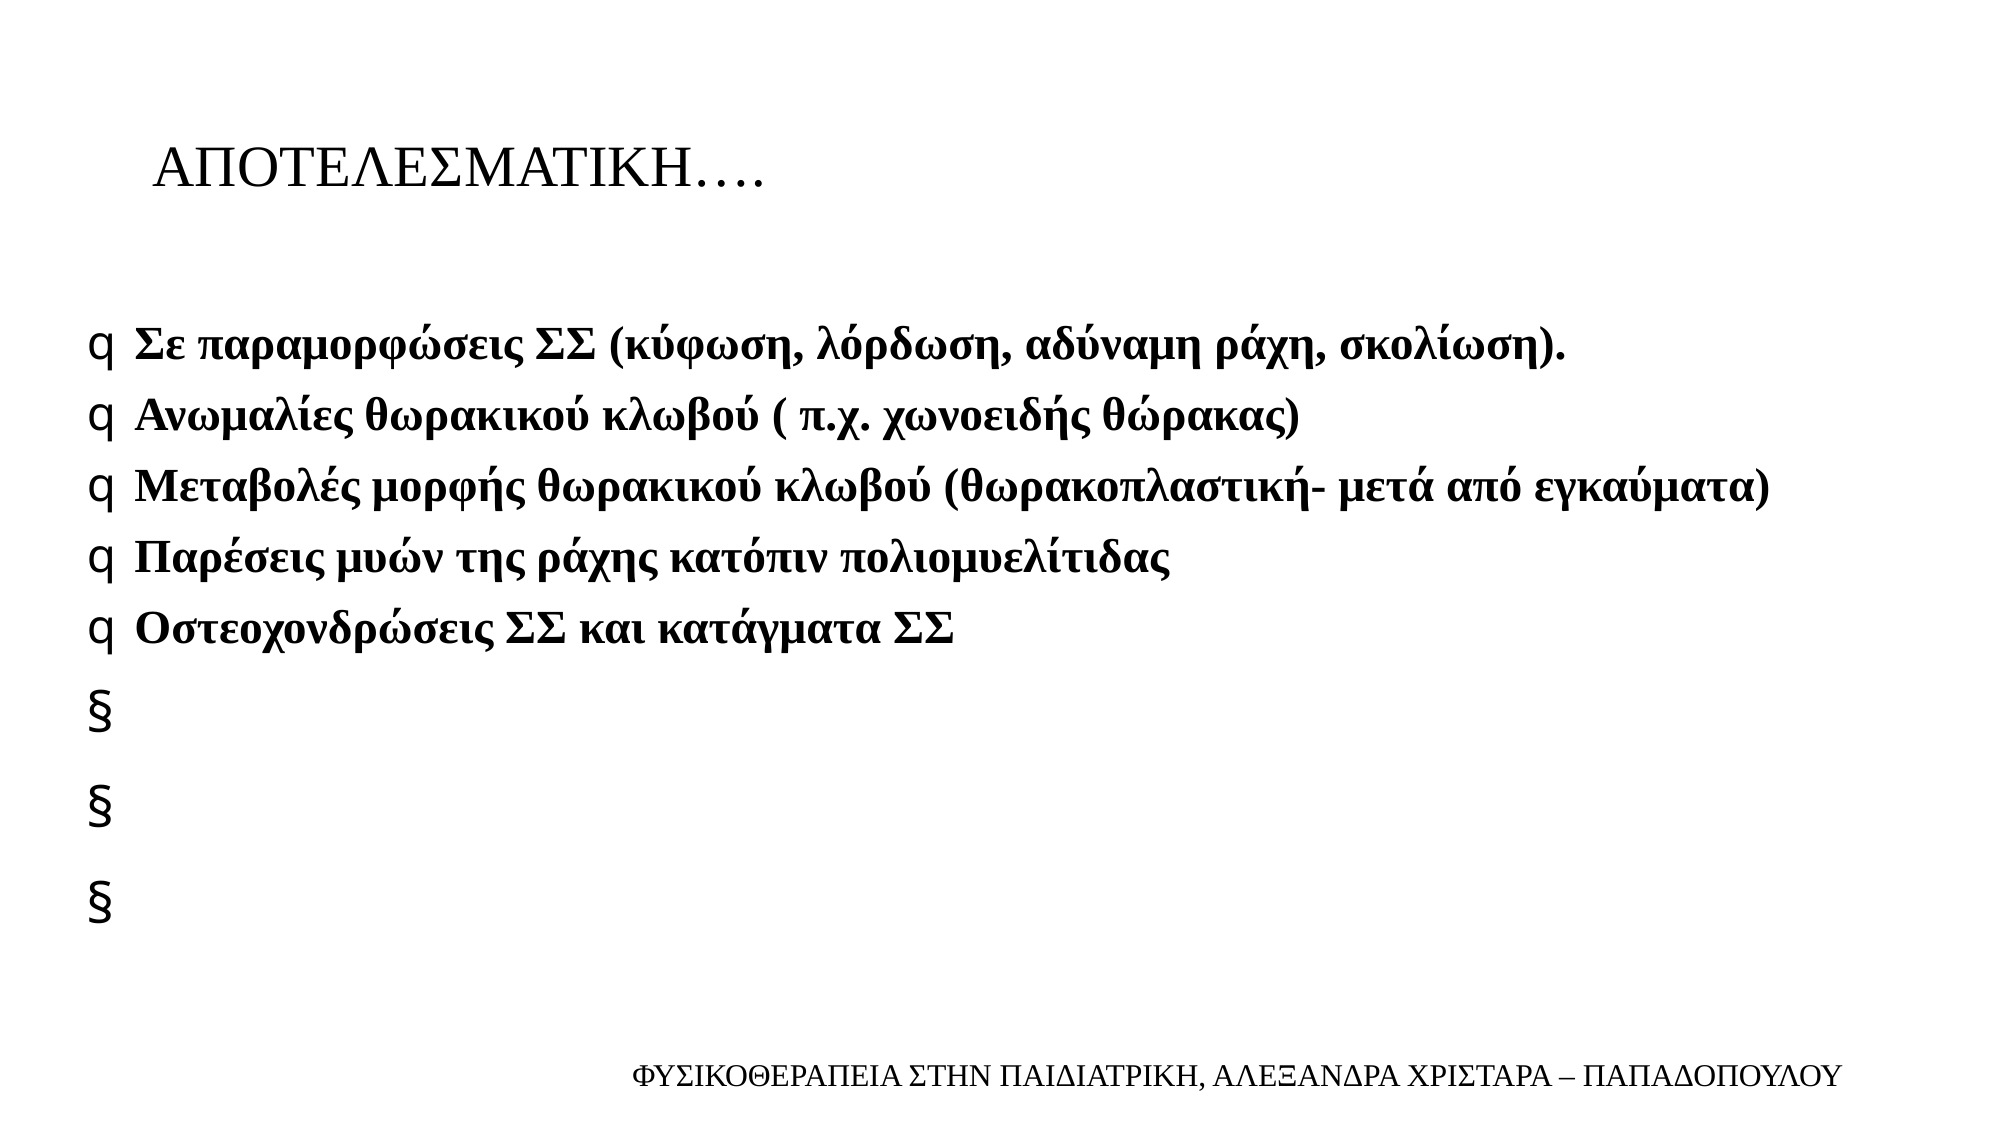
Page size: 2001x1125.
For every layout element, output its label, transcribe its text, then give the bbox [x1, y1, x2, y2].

title ΑΠΟΤΕΛΕΣΜΑΤΙΚΗ…. [137, 71, 1863, 278]
list Σε παραμορφώσεις ΣΣ (κύφωση, λόρδωση, αδύναμη ράχη, σκολίωση). Ανωμαλίες θωρακικού κλωβού ( π.χ. χωνοειδής θώρακας) Μεταβολές μορφής θωρακικού κλωβού (θωρακοπλαστική- μετά από εγκαύματα) Παρέσεις μυών της ράχης κατόπιν πολιομυελίτιδας Οστεοχονδρώσεις ΣΣ και κατάγματα ΣΣ ΦΥΣΙΚΟΘΕΡΑΠΕΙΑ ΣΤΗΝ ΠΑΙΔΙΑΤΡΙΚΗ, ΑΛΕΞΑΝΔΡΑ ΧΡΙΣΤΑΡΑ – ΠΑΠΑΔΟΠΟΥΛΟΥ [71, 311, 1974, 1104]
